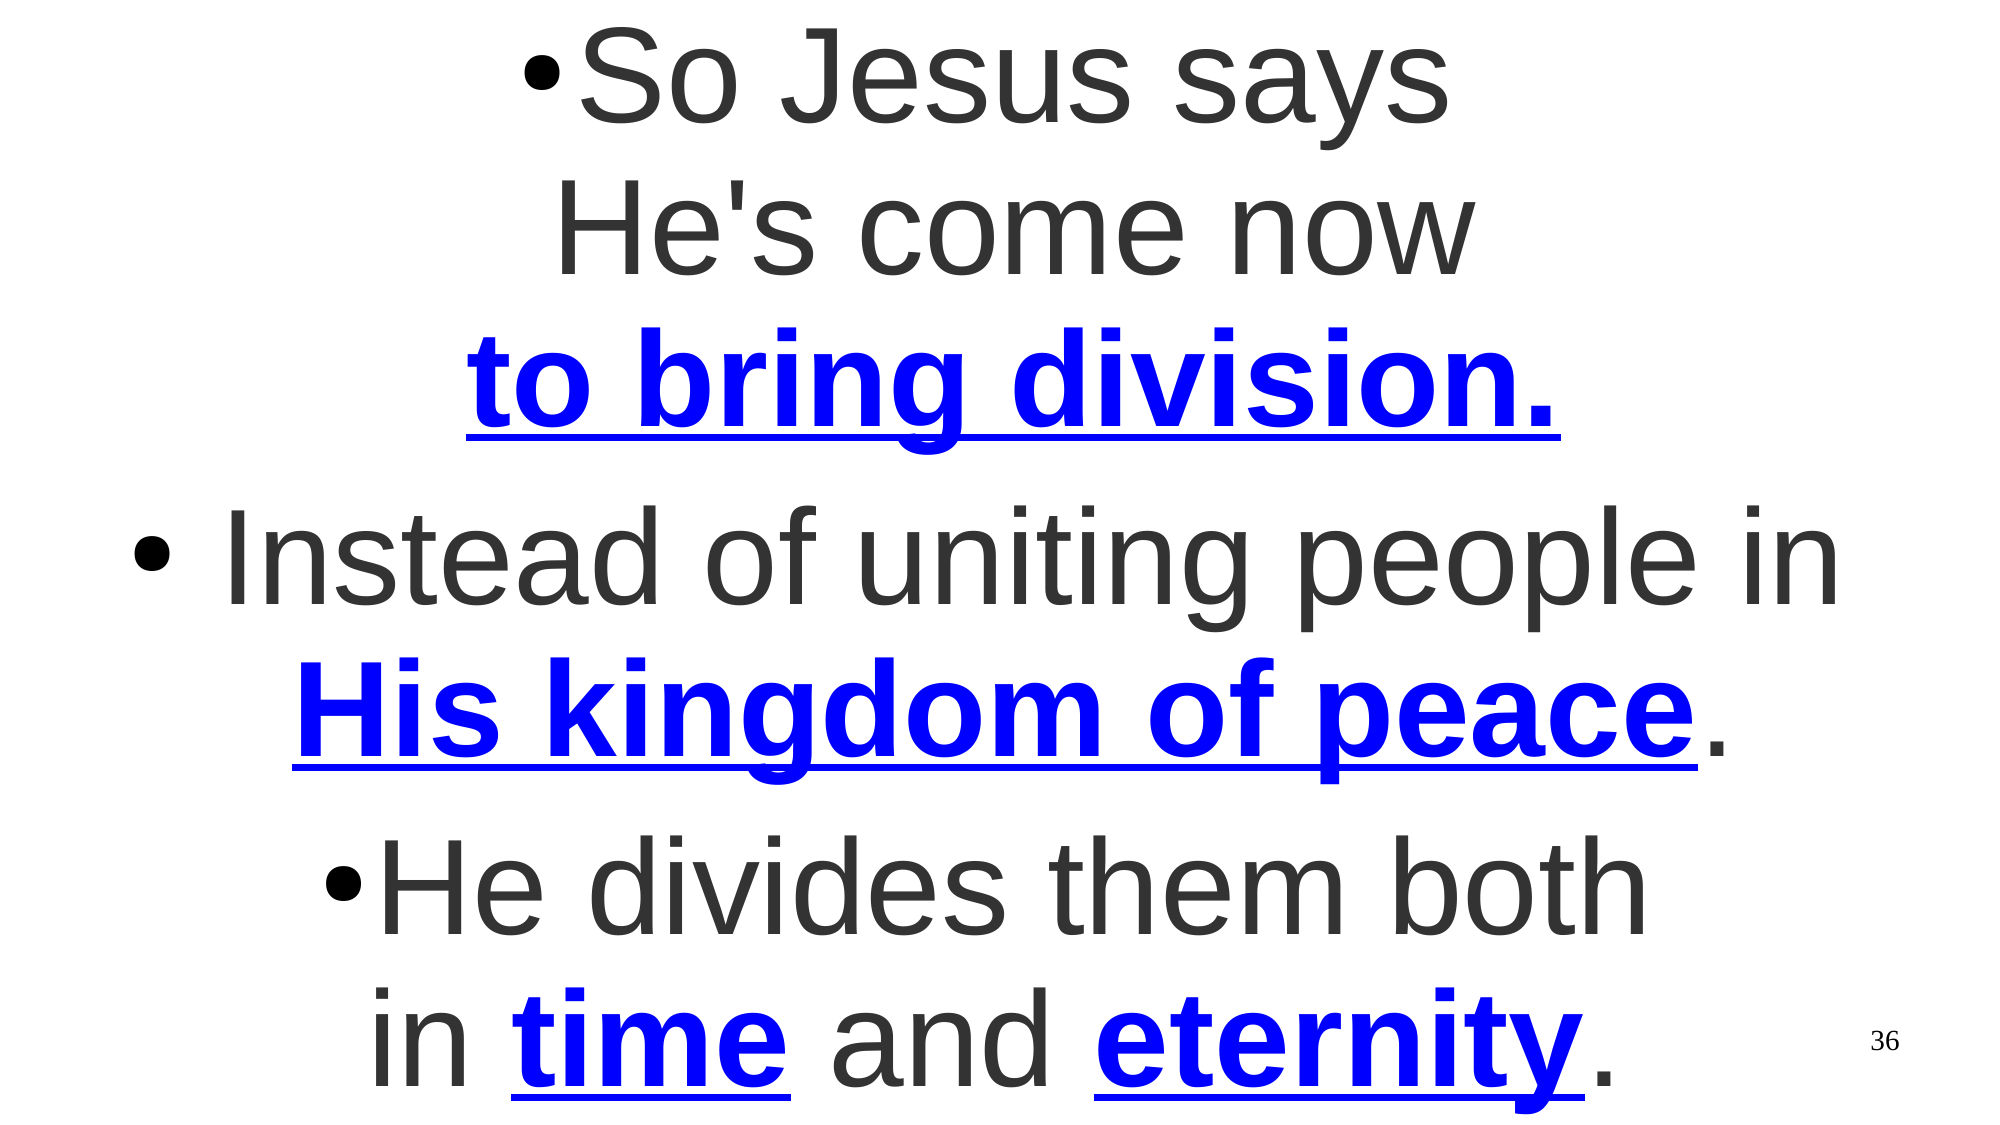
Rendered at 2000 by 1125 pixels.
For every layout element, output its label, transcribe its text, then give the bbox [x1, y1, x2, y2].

list So Jesus says He's come now to bring division. Instead of uniting people in His kingdom of peace. He divides them both in time and eternity. [0, 0, 1996, 1123]
